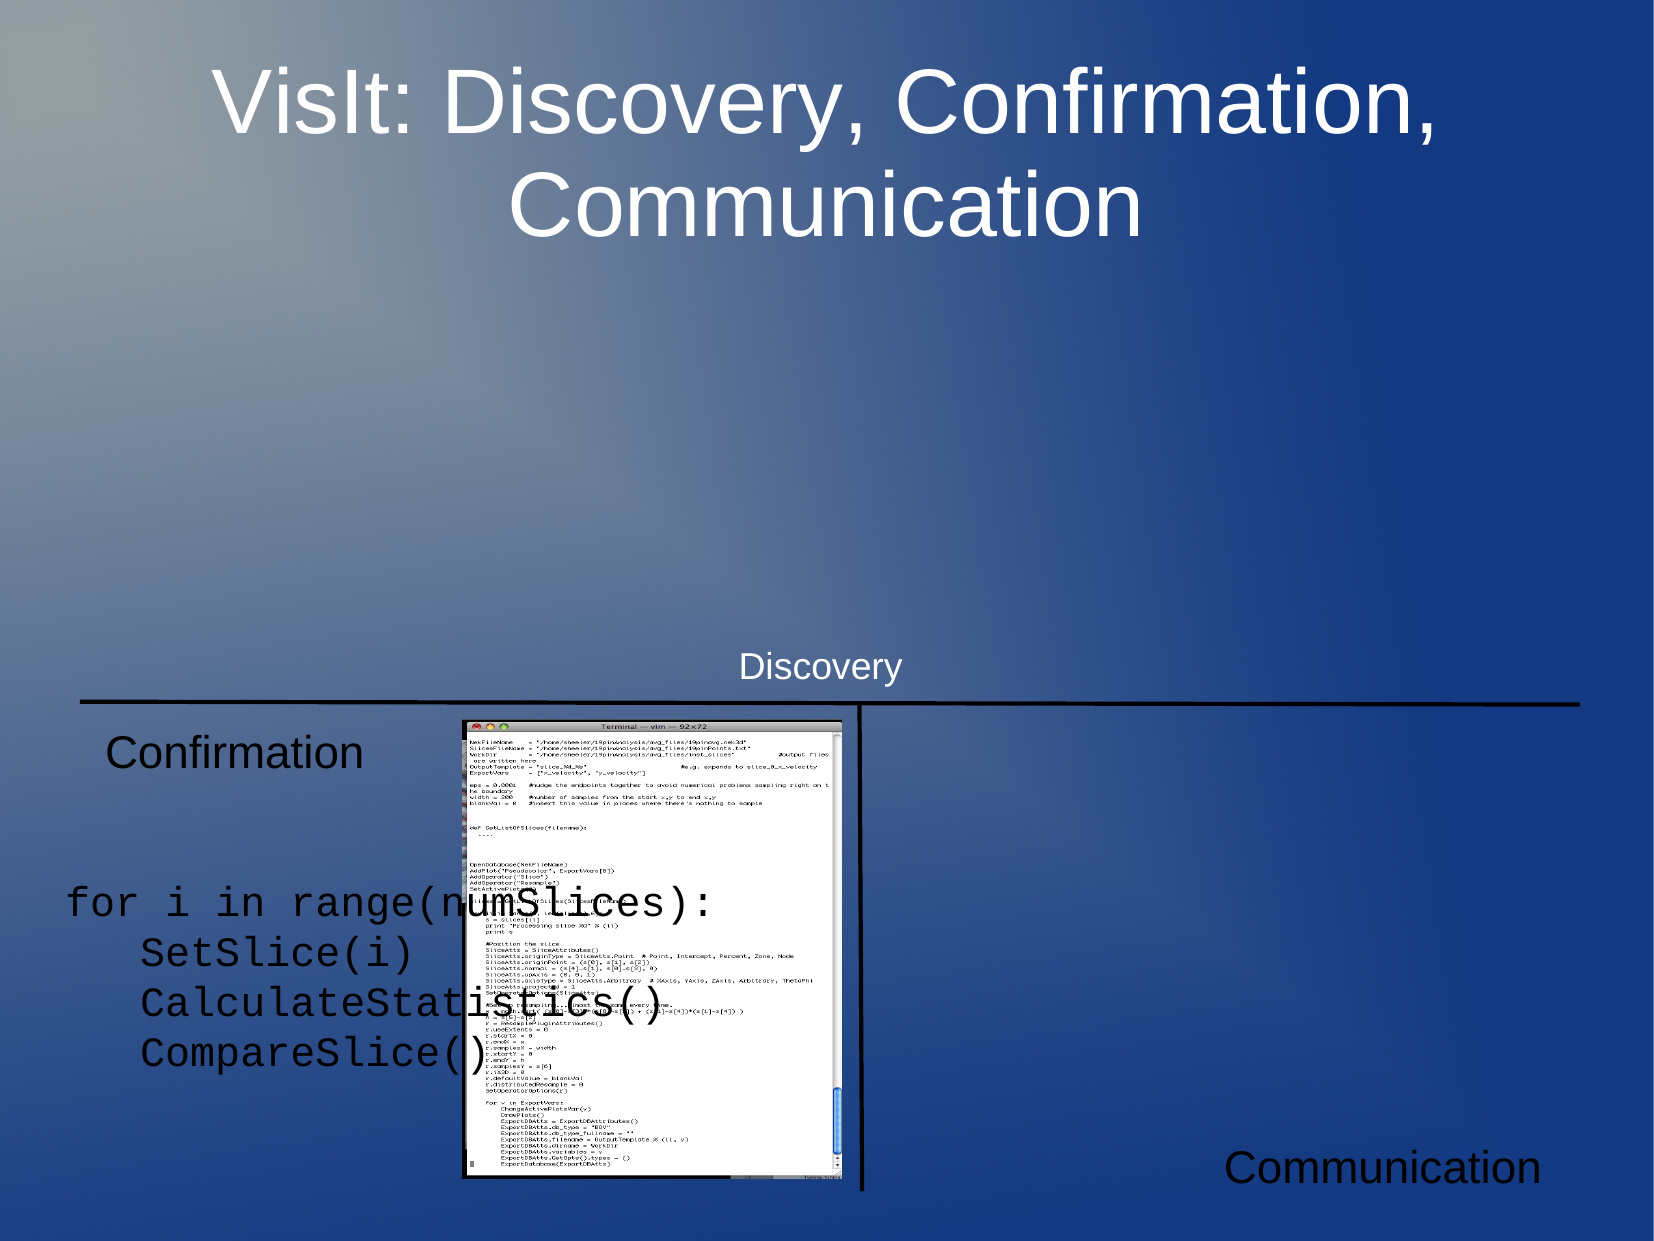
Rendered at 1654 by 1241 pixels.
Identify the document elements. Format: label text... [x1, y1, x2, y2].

text_box Confirmation [90, 714, 380, 786]
text_box for i in range(numSlices): SetSlice(i) CalculateStatistics() CompareSlice() [50, 867, 731, 1083]
text_box Discovery [723, 634, 918, 695]
picture [0, 0, 1654, 1241]
title VisIt: Discovery, Confirmation, Communication [82, 49, 1571, 257]
text_box Communication [1209, 1130, 1558, 1201]
